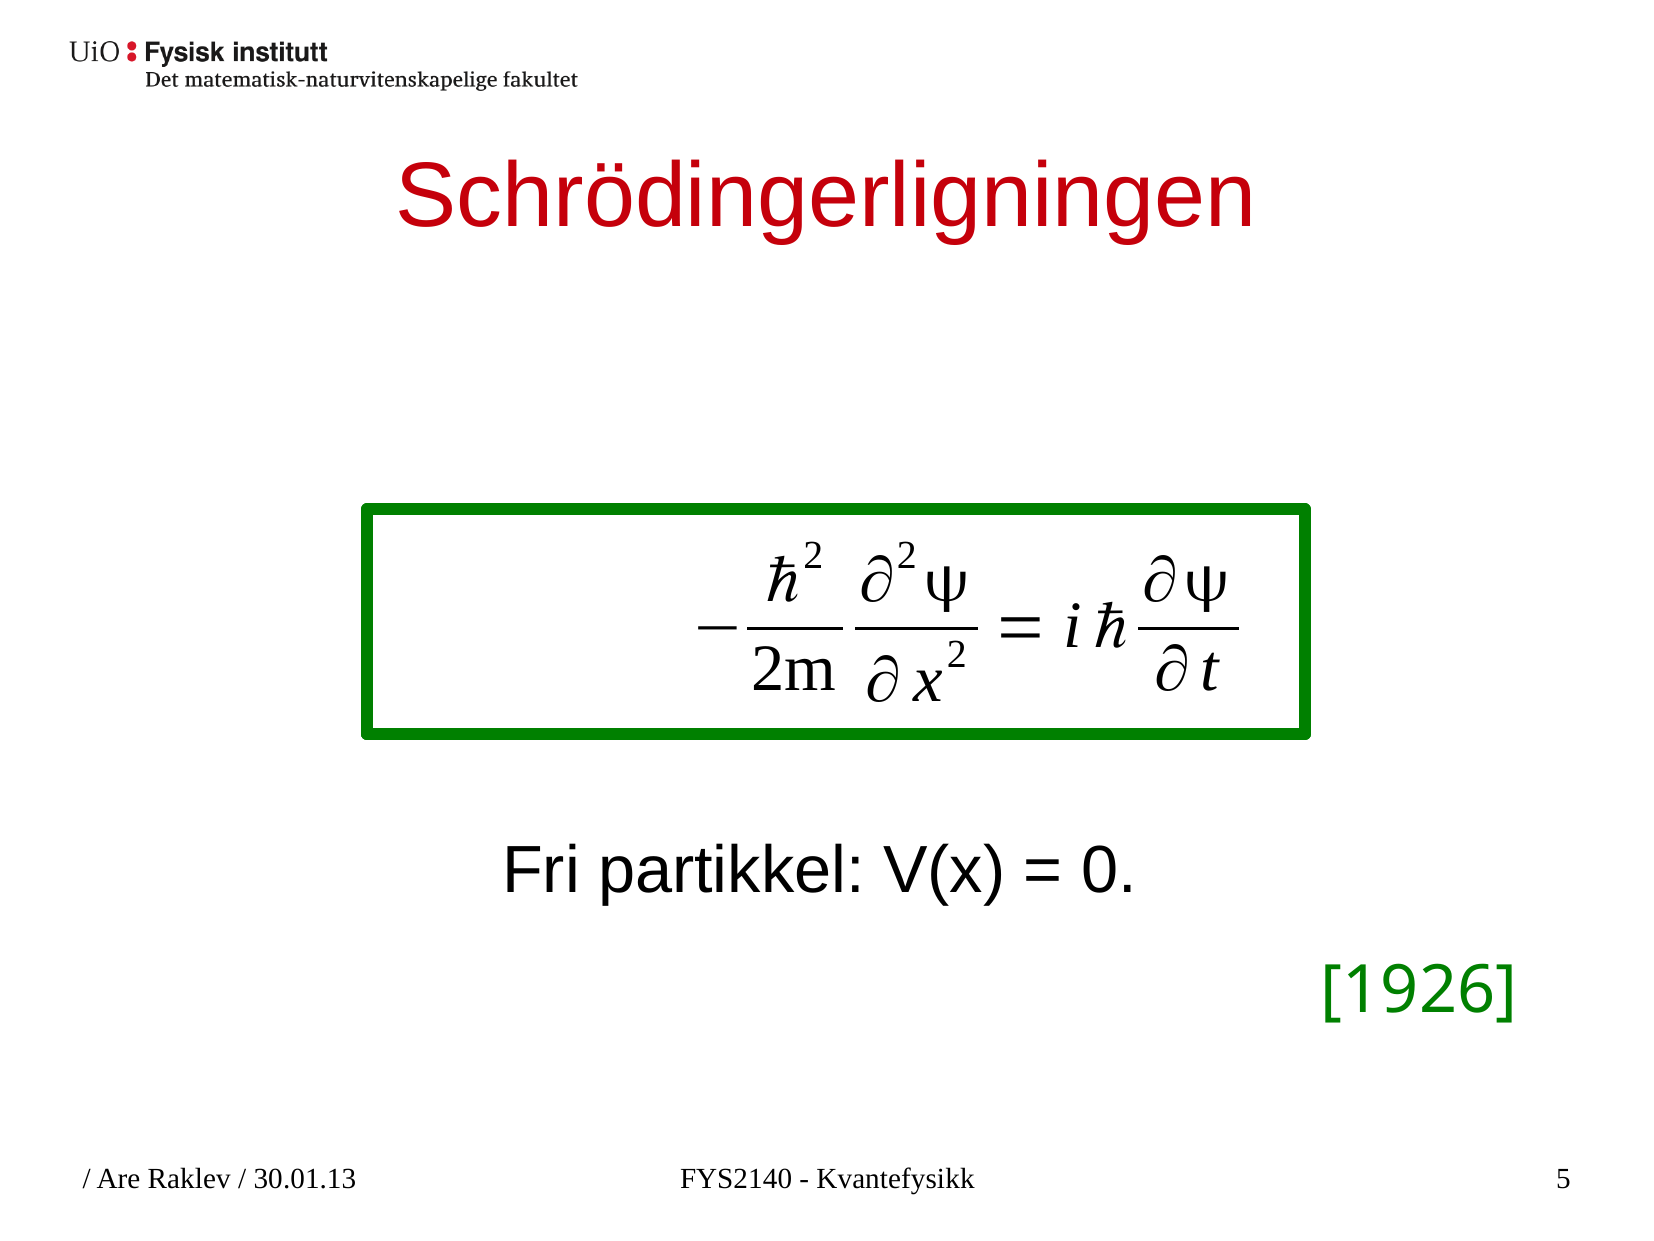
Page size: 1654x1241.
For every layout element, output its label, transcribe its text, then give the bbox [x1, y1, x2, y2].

picture [68, 37, 581, 93]
text_box [367, 509, 1305, 735]
text_box Fri partikkel: V(x) = 0. [487, 825, 1351, 915]
chart [684, 533, 1249, 716]
text_box [1926] [1282, 933, 1521, 1023]
title Schrödingerligningen [82, 90, 1571, 298]
